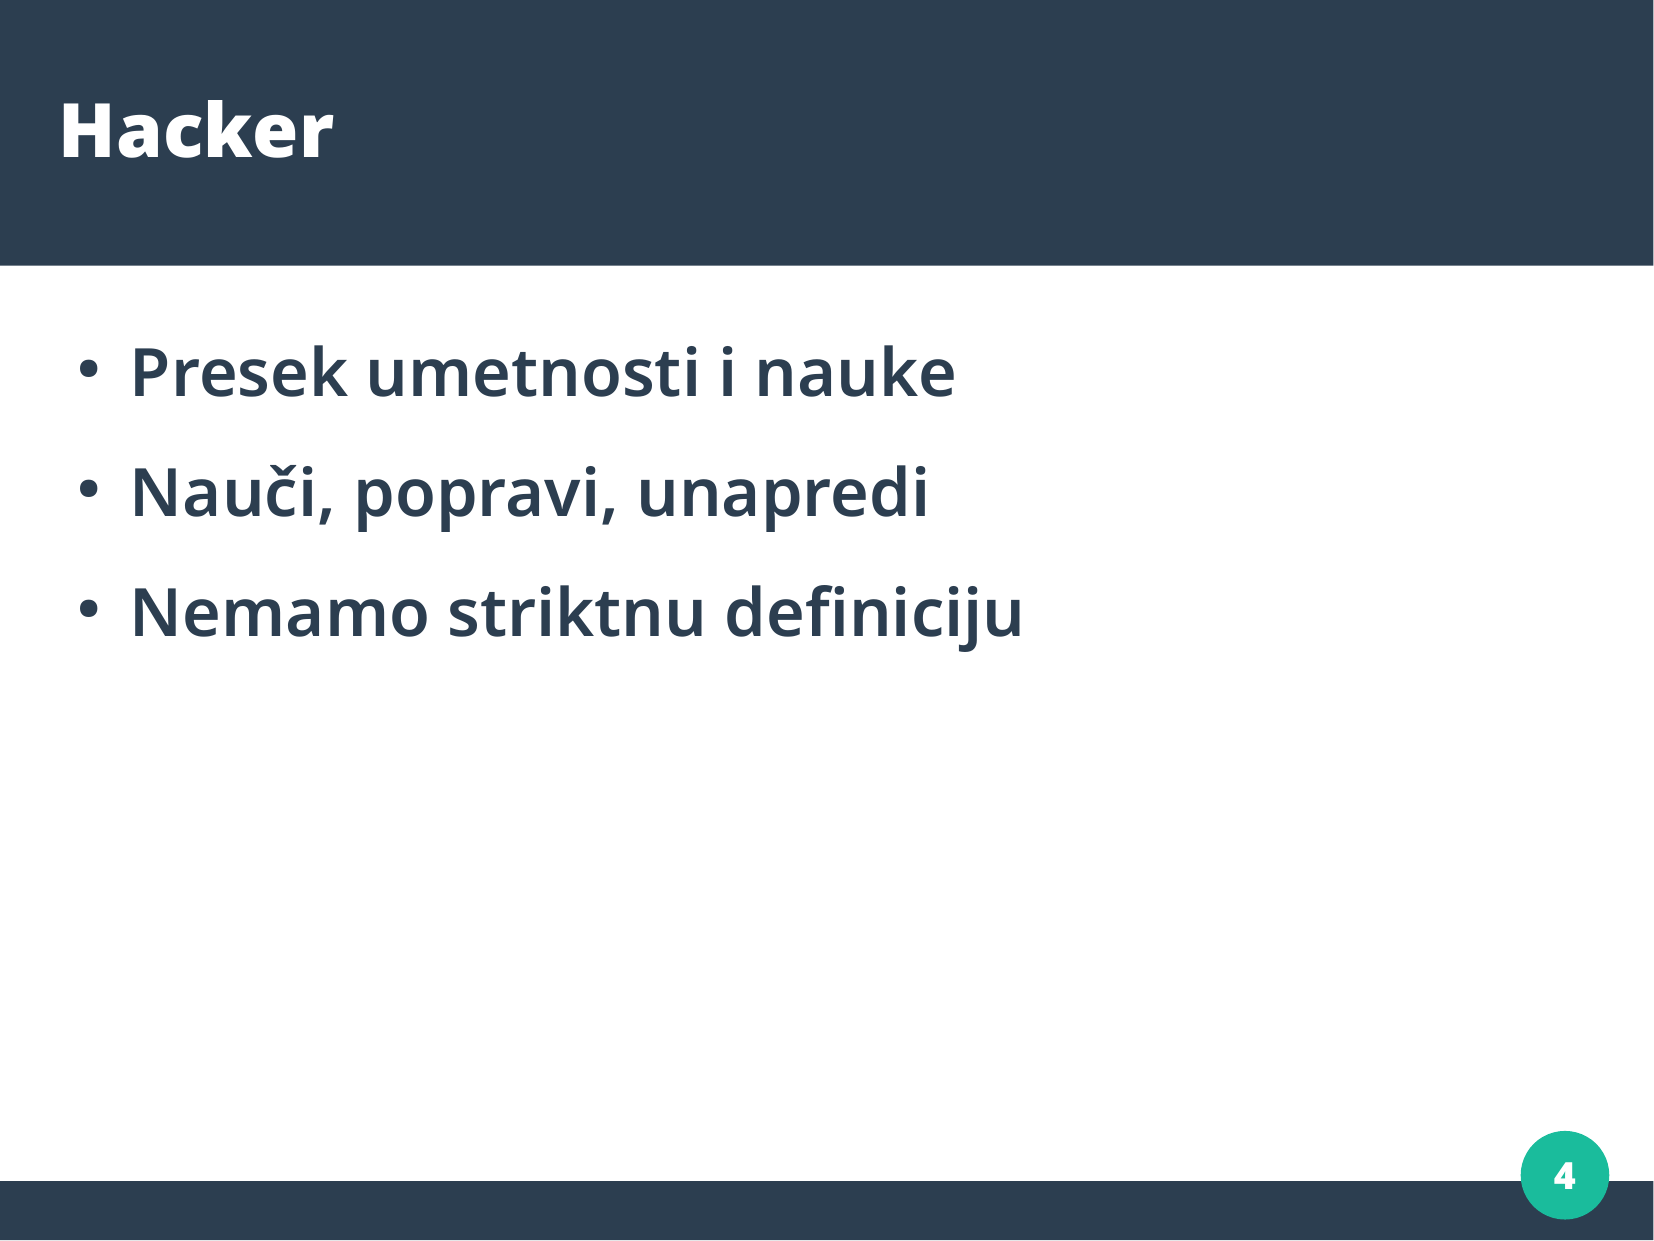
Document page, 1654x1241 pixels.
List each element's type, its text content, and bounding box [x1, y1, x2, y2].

list Presek umetnosti i nauke Nauči, popravi, unapredi Nemamo striktnu definiciju [59, 324, 1595, 1152]
title Hacker [59, 49, 1595, 207]
